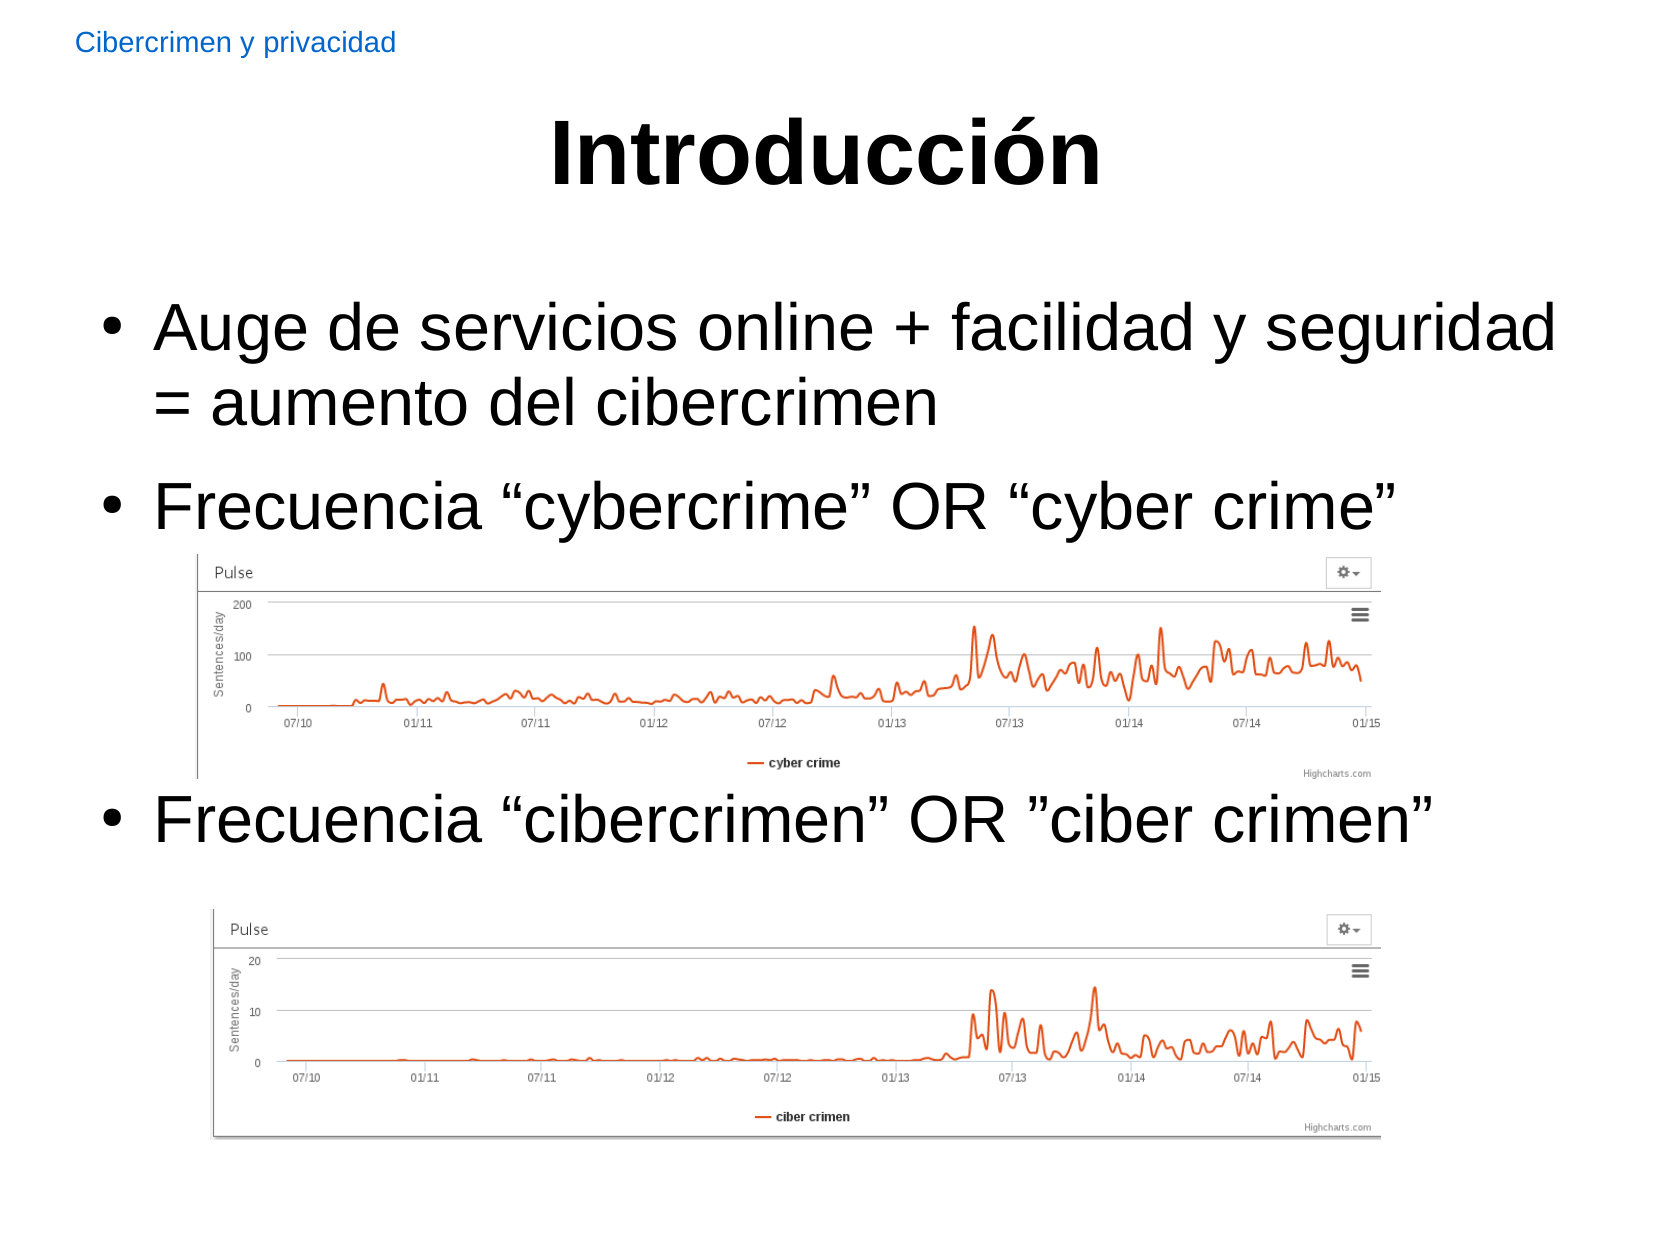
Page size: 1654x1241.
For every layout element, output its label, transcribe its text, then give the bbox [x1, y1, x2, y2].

title Introducción [82, 49, 1571, 257]
list Auge de servicios online + facilidad y seguridad = aumento del cibercrimen Frecuencia “cybercrime” OR “cyber crime” Frecuencia “cibercrimen” OR ”ciber crimen” [82, 290, 1571, 1010]
picture [210, 909, 1381, 1141]
text_box Cibercrimen y privacidad [60, 18, 451, 66]
picture [195, 554, 1381, 779]
